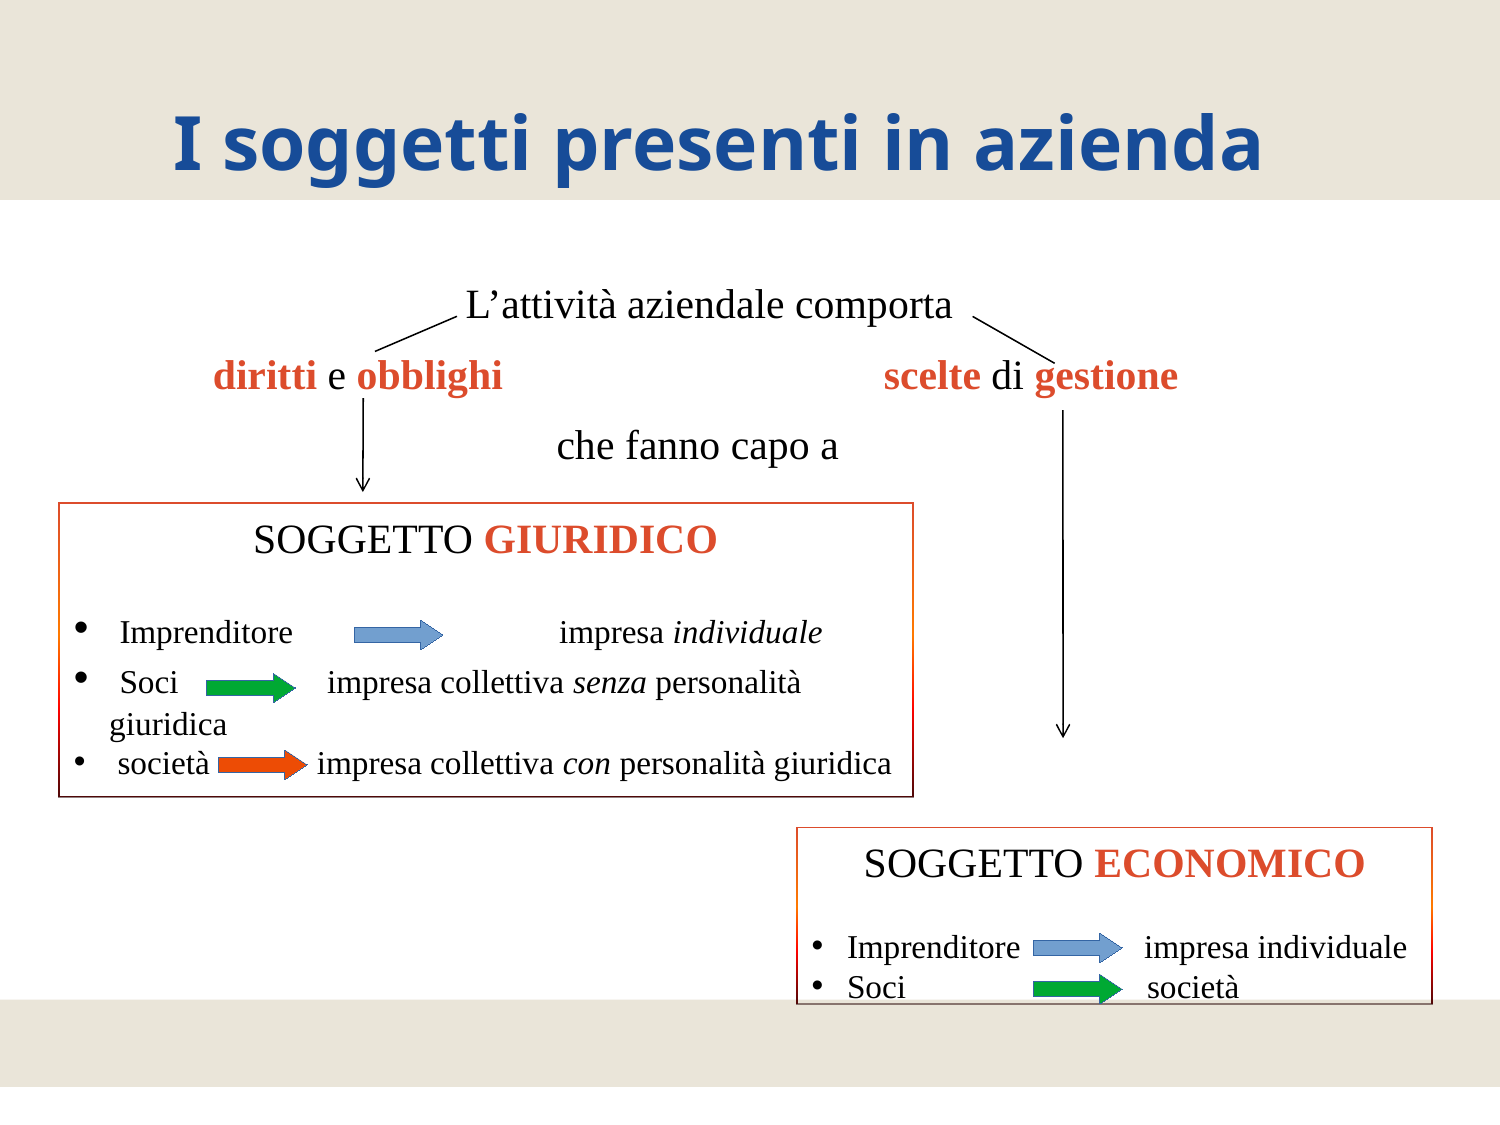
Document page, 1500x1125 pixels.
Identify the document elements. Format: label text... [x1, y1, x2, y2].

text_box [218, 750, 308, 780]
text_box SOGGETTO ECONOMICO Imprenditore impresa individuale Soci società [796, 827, 1433, 1014]
picture [795, 826, 1435, 1005]
text_box diritti e obblighi [164, 339, 563, 406]
title I soggetti presenti in azienda [82, 82, 1357, 200]
text_box che fanno capo a [503, 410, 903, 476]
text_box [206, 673, 296, 703]
text_box [354, 620, 443, 650]
text_box scelte di gestione [843, 339, 1219, 406]
text_box L’attività aziendale comporta [433, 269, 997, 336]
text_box [1033, 933, 1123, 963]
picture [57, 501, 916, 798]
text_box [1033, 974, 1123, 1004]
text_box SOGGETTO GIURIDICO Imprenditore impresa individuale Soci impresa collettiva senza personalità giuridica società impresa collettiva con personalità giuridica [58, 504, 913, 790]
